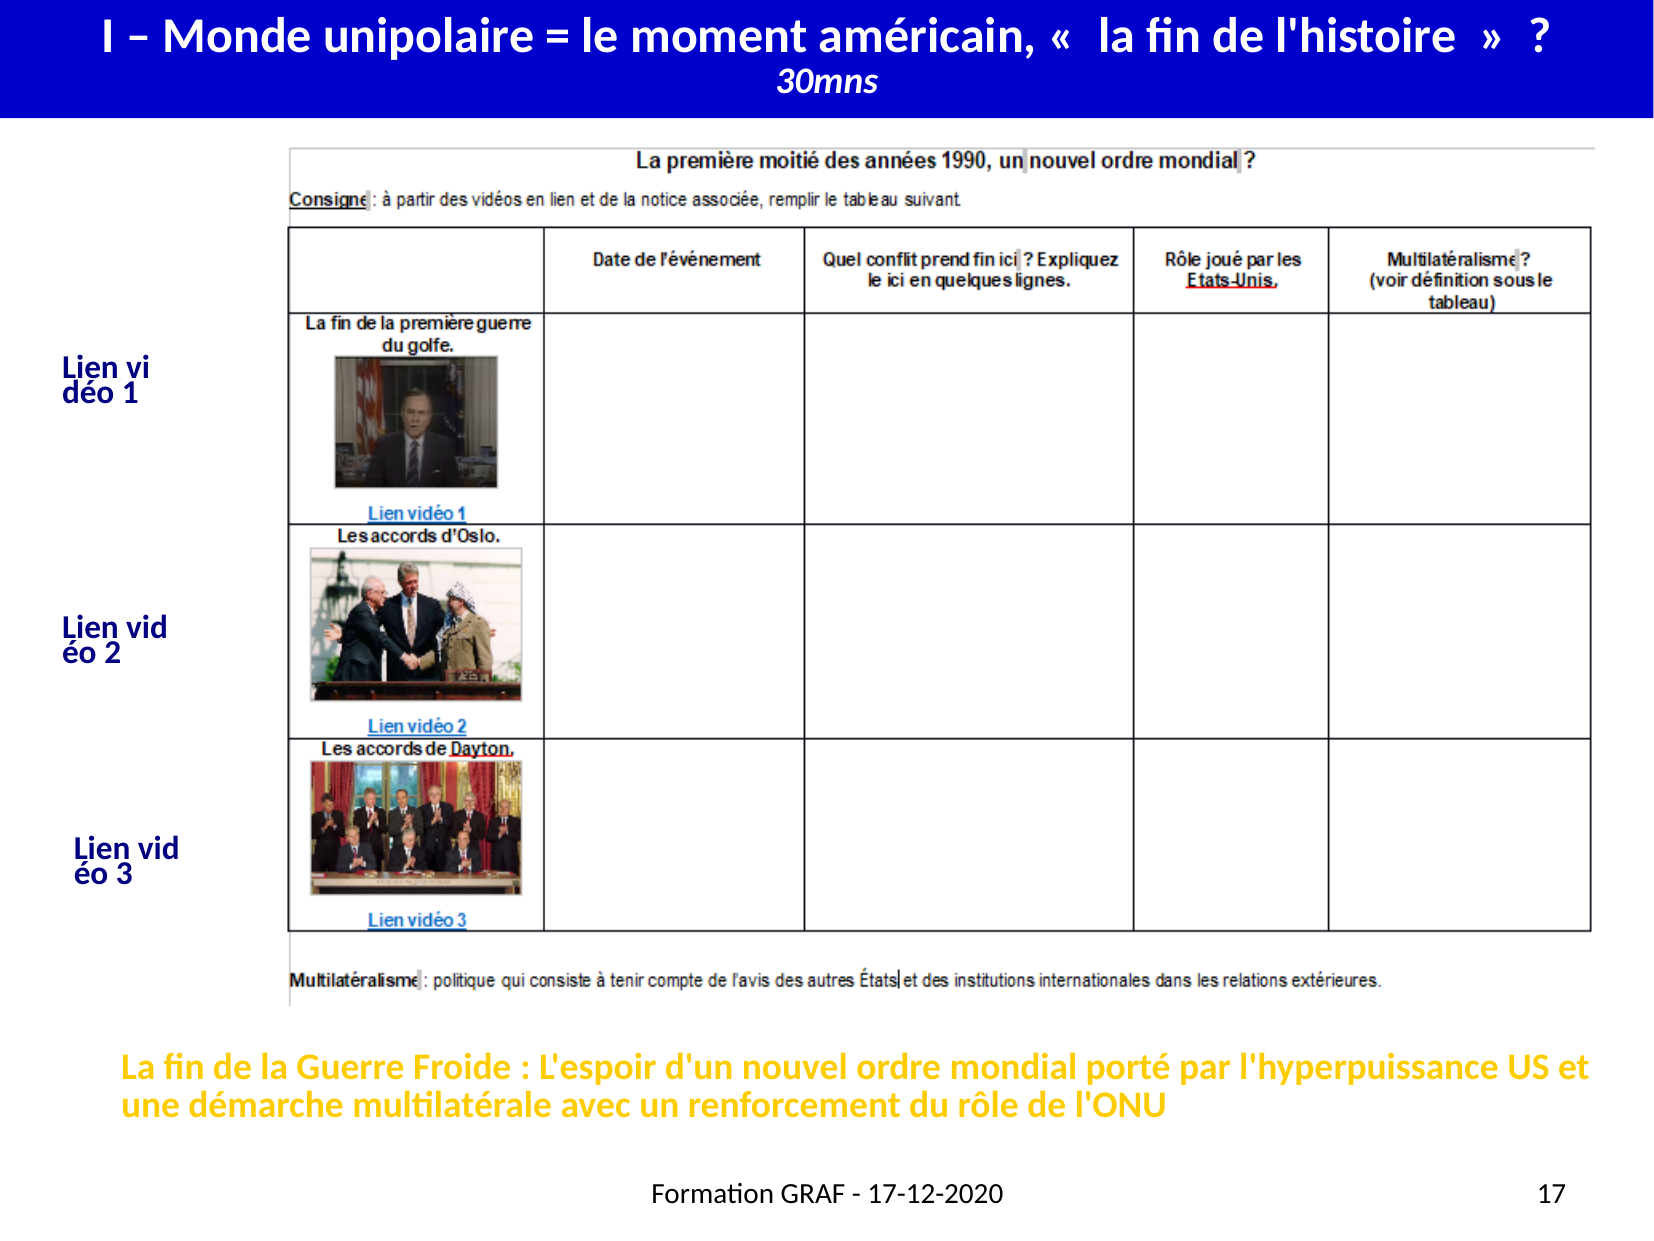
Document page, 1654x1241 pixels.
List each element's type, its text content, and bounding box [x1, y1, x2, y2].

text_box Lien vidéo 1 [47, 346, 181, 402]
text_box La fin de la Guerre Froide : L'espoir d'un nouvel ordre mondial porté par l'hyperpuissance US et une démarche multilatérale avec un renforcement du rôle de l'ONU [106, 1043, 1609, 1158]
text_box Lien vidéo 3 [59, 826, 201, 883]
title I – Monde unipolaire = le moment américain, « la fin de l'histoire » ? 30mns [0, 0, 1654, 119]
picture [283, 141, 1595, 1006]
text_box Lien vidéo 2 [47, 605, 189, 662]
